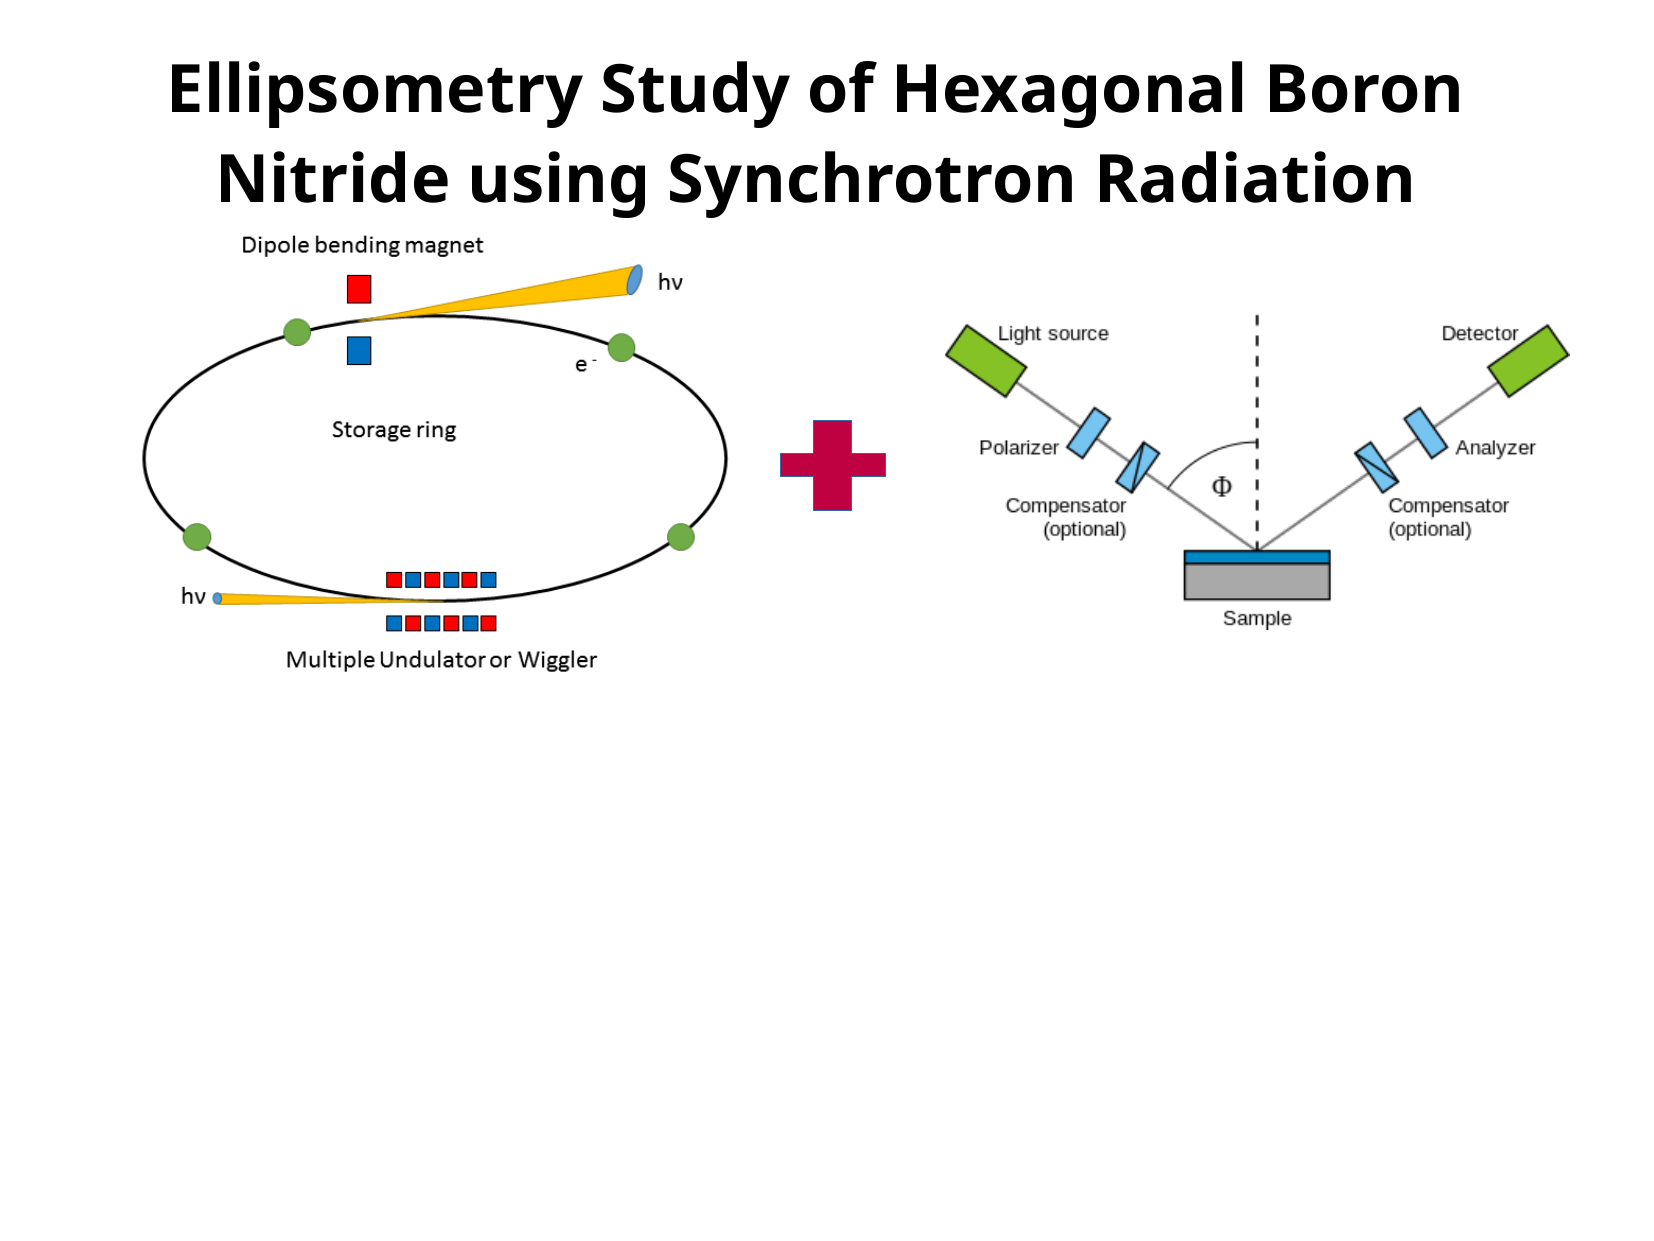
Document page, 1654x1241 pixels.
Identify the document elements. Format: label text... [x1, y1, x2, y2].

picture [945, 306, 1570, 631]
picture [135, 224, 736, 677]
text_box [780, 420, 886, 511]
title Ellipsometry Study of Hexagonal Boron Nitride using Synchrotron Radiation [71, 38, 1561, 226]
